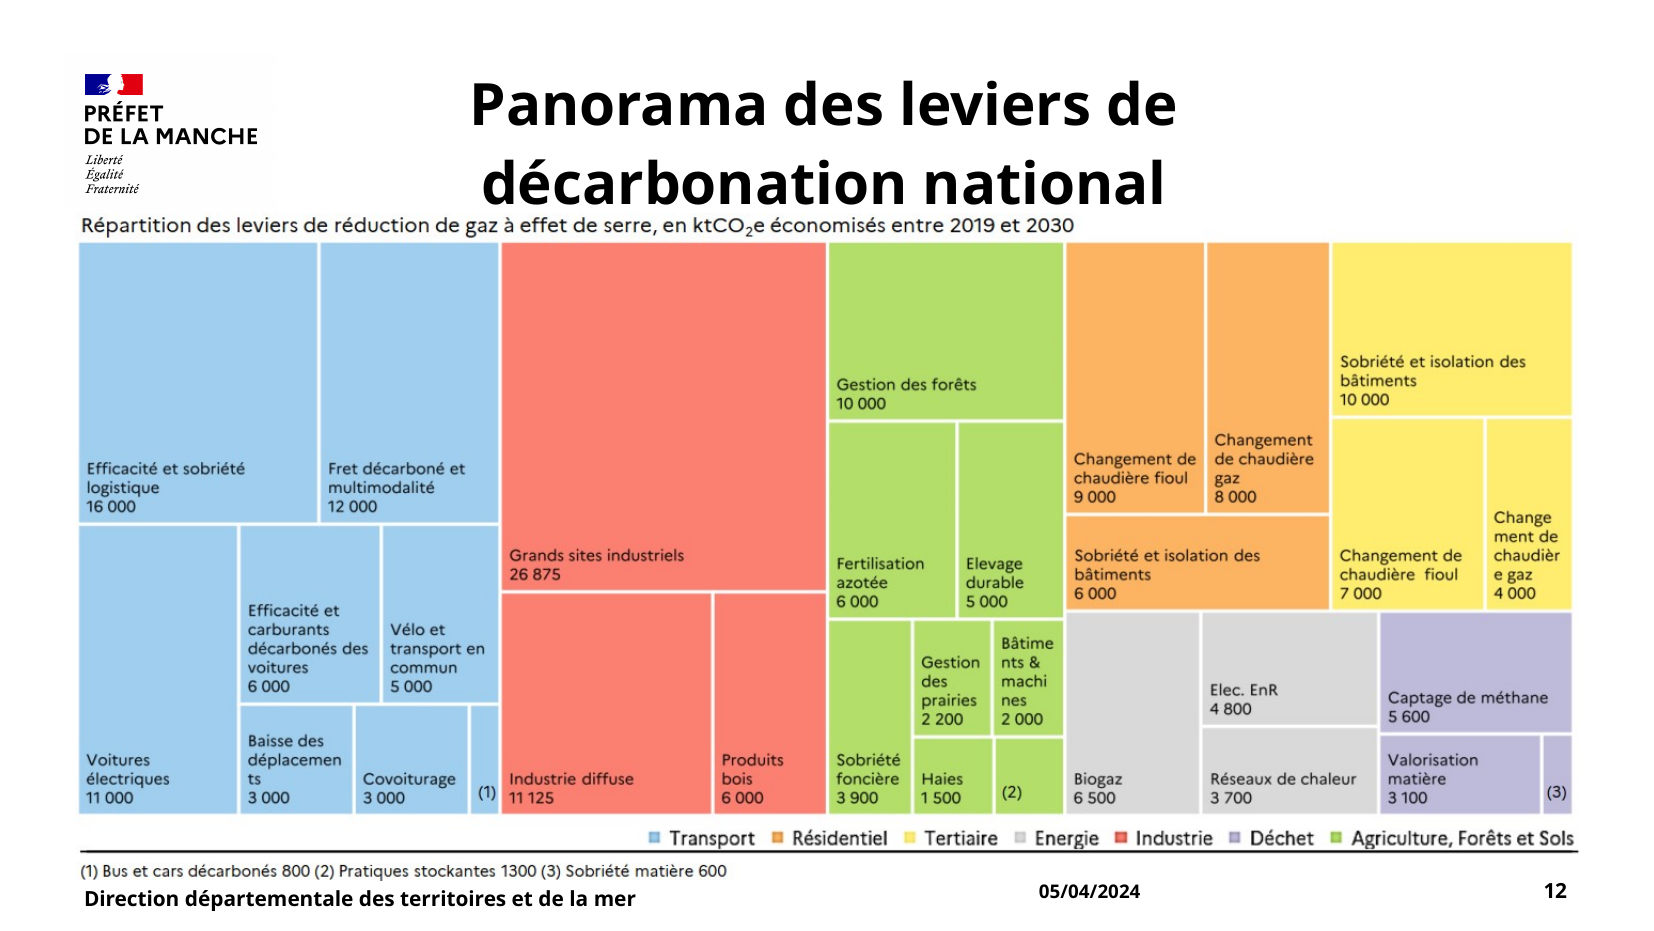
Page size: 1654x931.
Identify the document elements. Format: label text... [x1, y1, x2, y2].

title Panorama des leviers de décarbonation national [79, 64, 1568, 213]
picture [64, 53, 1579, 881]
